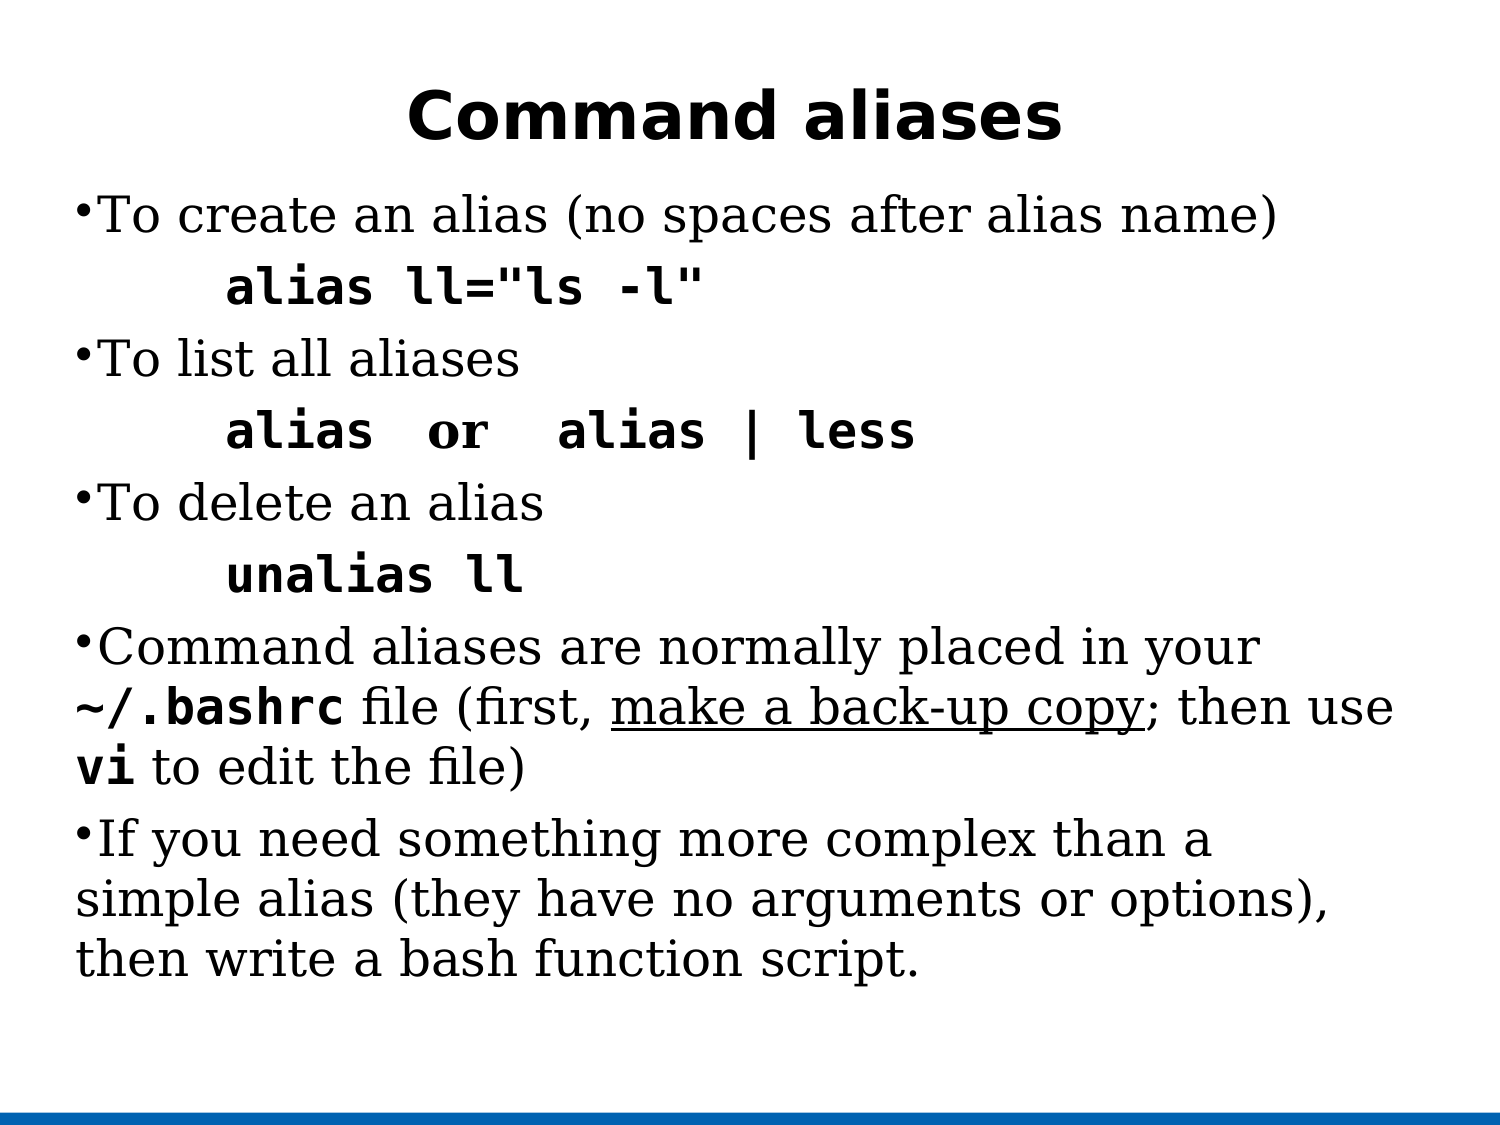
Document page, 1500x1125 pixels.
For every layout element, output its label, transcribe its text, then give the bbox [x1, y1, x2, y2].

text_box Command aliases To create an alias (no spaces after alias name) alias ll="ls -l" To list all aliases alias or alias | less To delete an alias unalias ll Command aliases are normally placed in your ~/.bashrc file (first, make a back-up copy; then use vi to edit the file) If you need something more complex than a simple alias (they have no arguments or options), then write a bash function script. [60, 65, 1411, 976]
